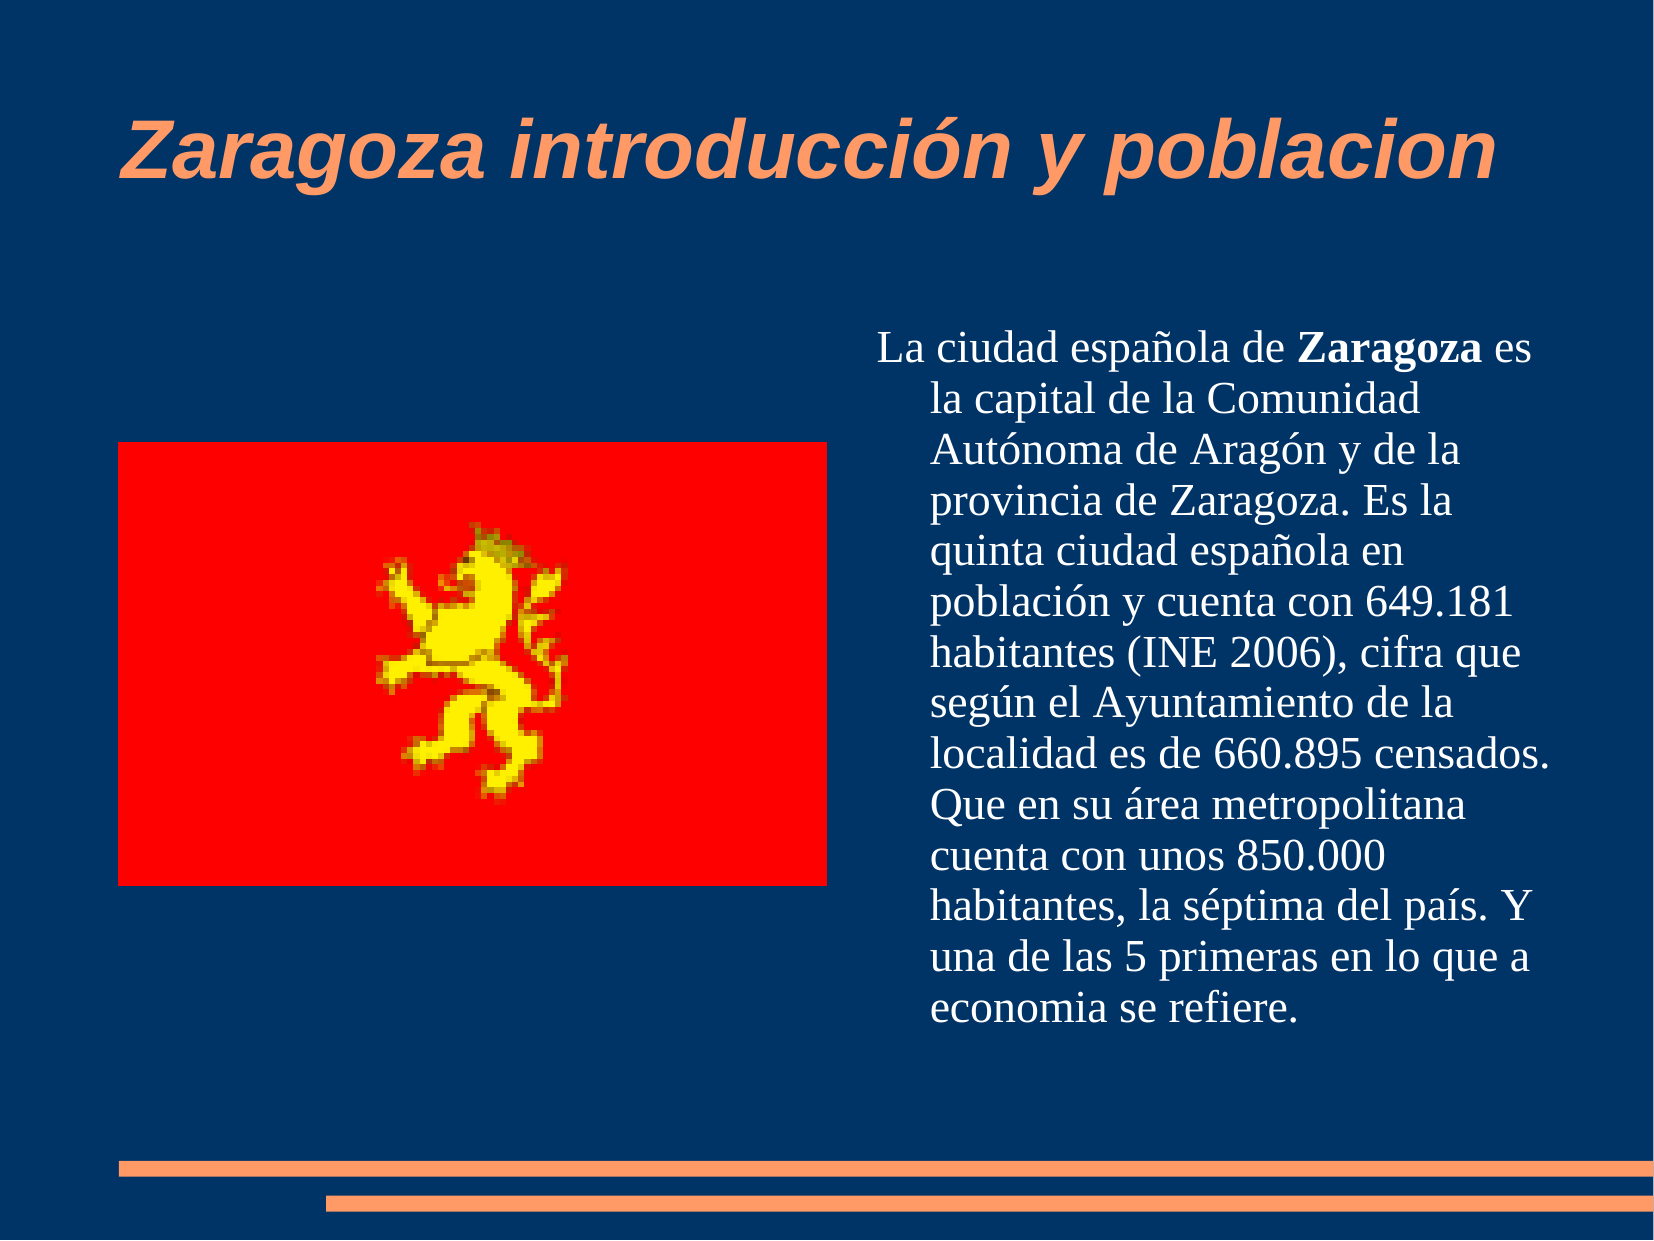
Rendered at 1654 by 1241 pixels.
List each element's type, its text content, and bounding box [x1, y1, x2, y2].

title Zaragoza introducción y poblacion [121, 46, 1534, 254]
list La ciudad española de Zaragoza es la capital de la Comunidad Autónoma de Aragón y de la provincia de Zaragoza. Es la quinta ciudad española en población y cuenta con 649.181 habitantes (INE 2006), cifra que según el Ayuntamiento de la localidad es de 660.895 censados. Que en su área metropolitana cuenta con unos 850.000 habitantes, la séptima del país. Y una de las 5 primeras en lo que a economia se refiere. [858, 322, 1562, 1132]
picture [118, 442, 827, 886]
